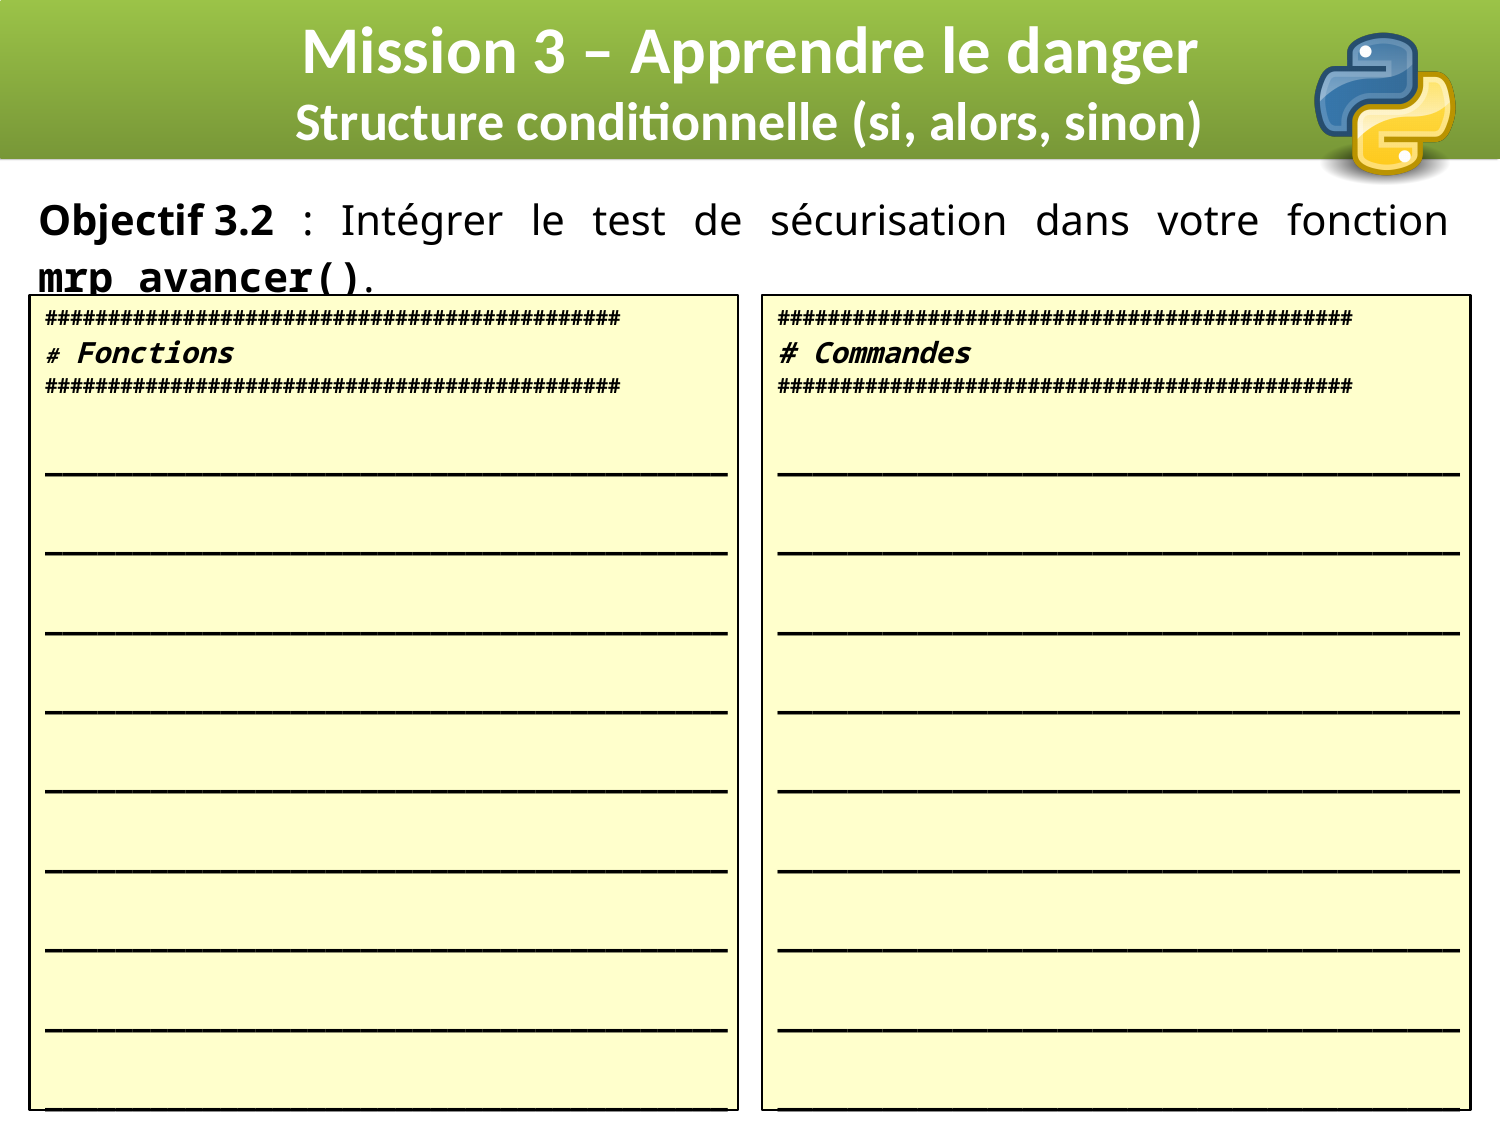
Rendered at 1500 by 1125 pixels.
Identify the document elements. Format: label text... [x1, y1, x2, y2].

text_box ############################################## # Fonctions ############################################## _______________________________________ _______________________________________ _______________________________________ _______________________________________ _______________________________________ _______________________________________ _______________________________________ _______________________________________ _______________________________________ _______________________________________ _______________________________________ _______________________________________ [29, 295, 739, 1111]
text_box Mission 3 – Apprendre le danger Structure conditionnelle (si, alors, sinon) [0, 0, 1500, 159]
text_box ############################################## # Commandes ############################################## _______________________________________ _______________________________________ _______________________________________ _______________________________________ _______________________________________ _______________________________________ _______________________________________ _______________________________________ _______________________________________ _______________________________________ _______________________________________ _______________________________________ [761, 295, 1471, 1111]
text_box Objectif 3.2 : Intégrer le test de sécurisation dans votre fonction mrp_avancer(). [23, 183, 1465, 324]
picture [1305, 29, 1465, 183]
